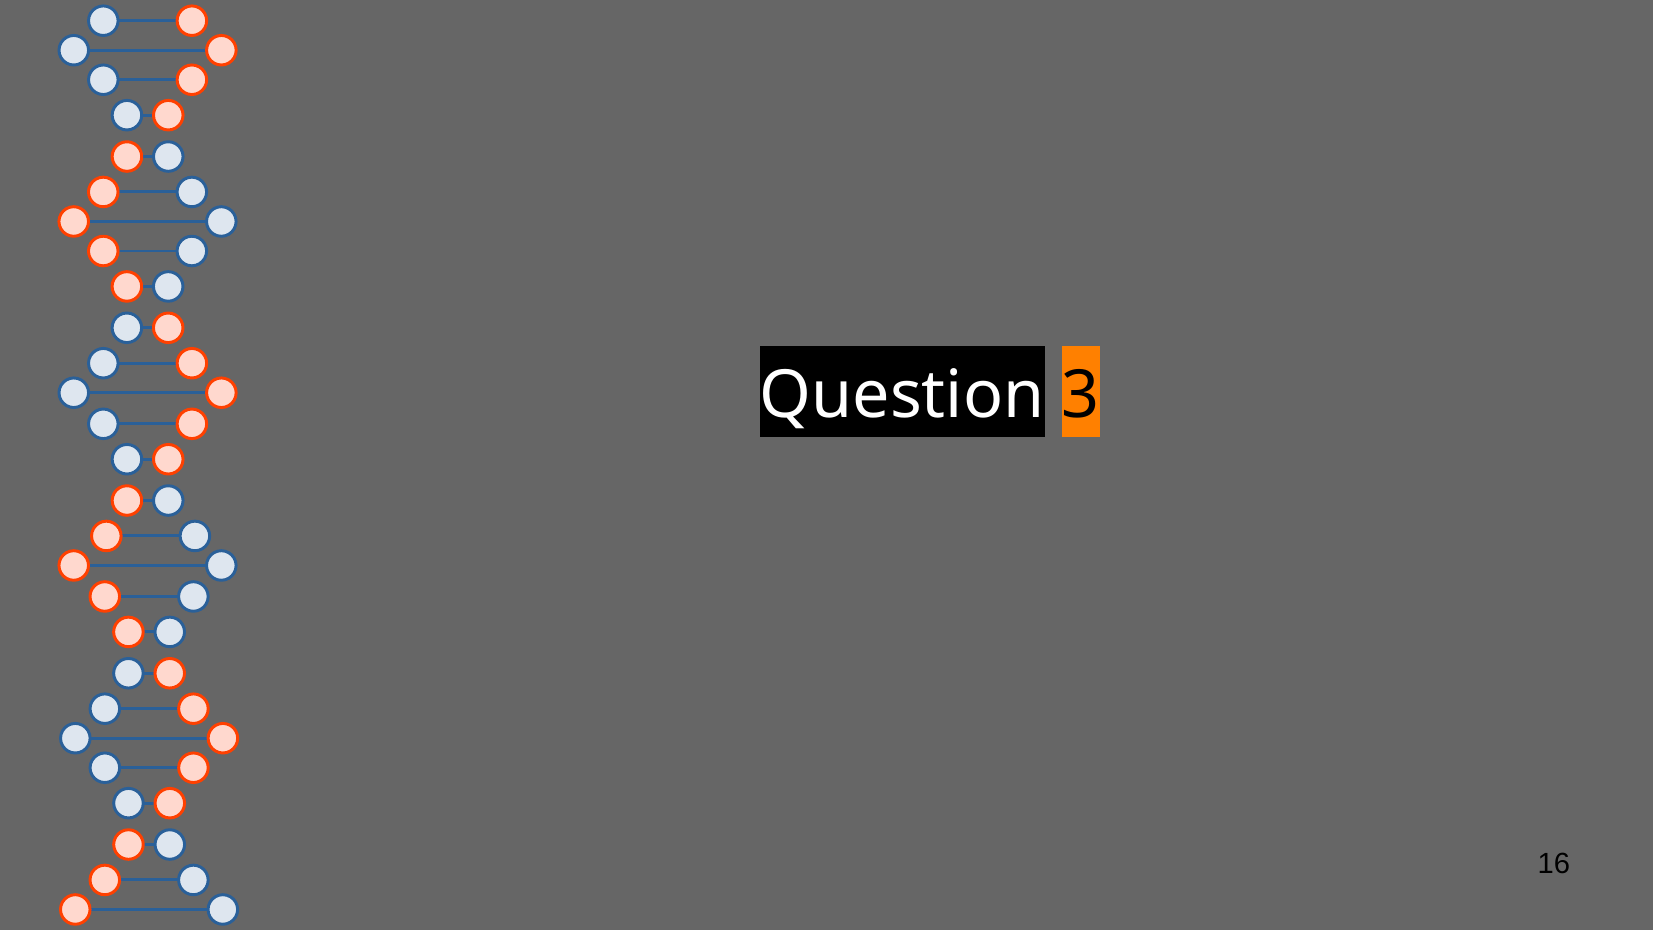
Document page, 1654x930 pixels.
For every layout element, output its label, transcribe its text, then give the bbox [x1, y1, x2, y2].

subtitle Question 3 [265, 35, 1594, 748]
